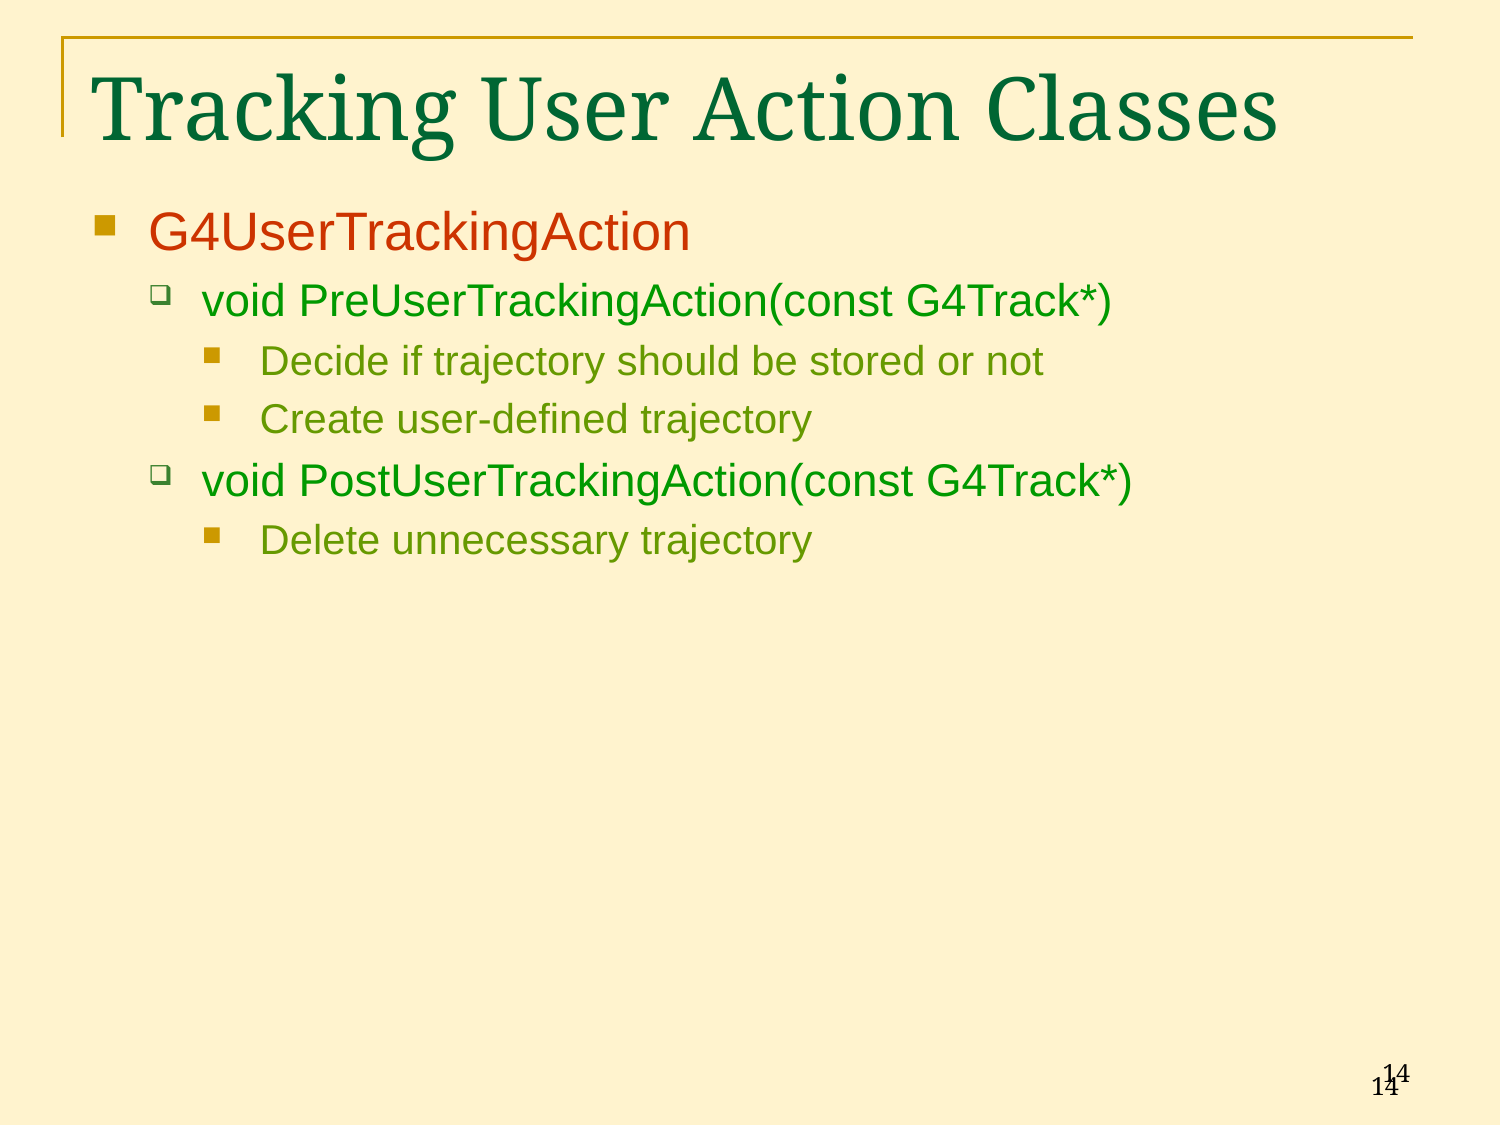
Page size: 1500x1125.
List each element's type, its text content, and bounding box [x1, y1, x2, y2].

list G4UserTrackingAction void PreUserTrackingAction(const G4Track*) Decide if trajectory should be stored or not Create user-defined trajectory void PostUserTrackingAction(const G4Track*) Delete unnecessary trajectory [76, 196, 1427, 1011]
title Tracking User Action Classes [75, 45, 1426, 233]
text_box <number> [1074, 1024, 1426, 1100]
